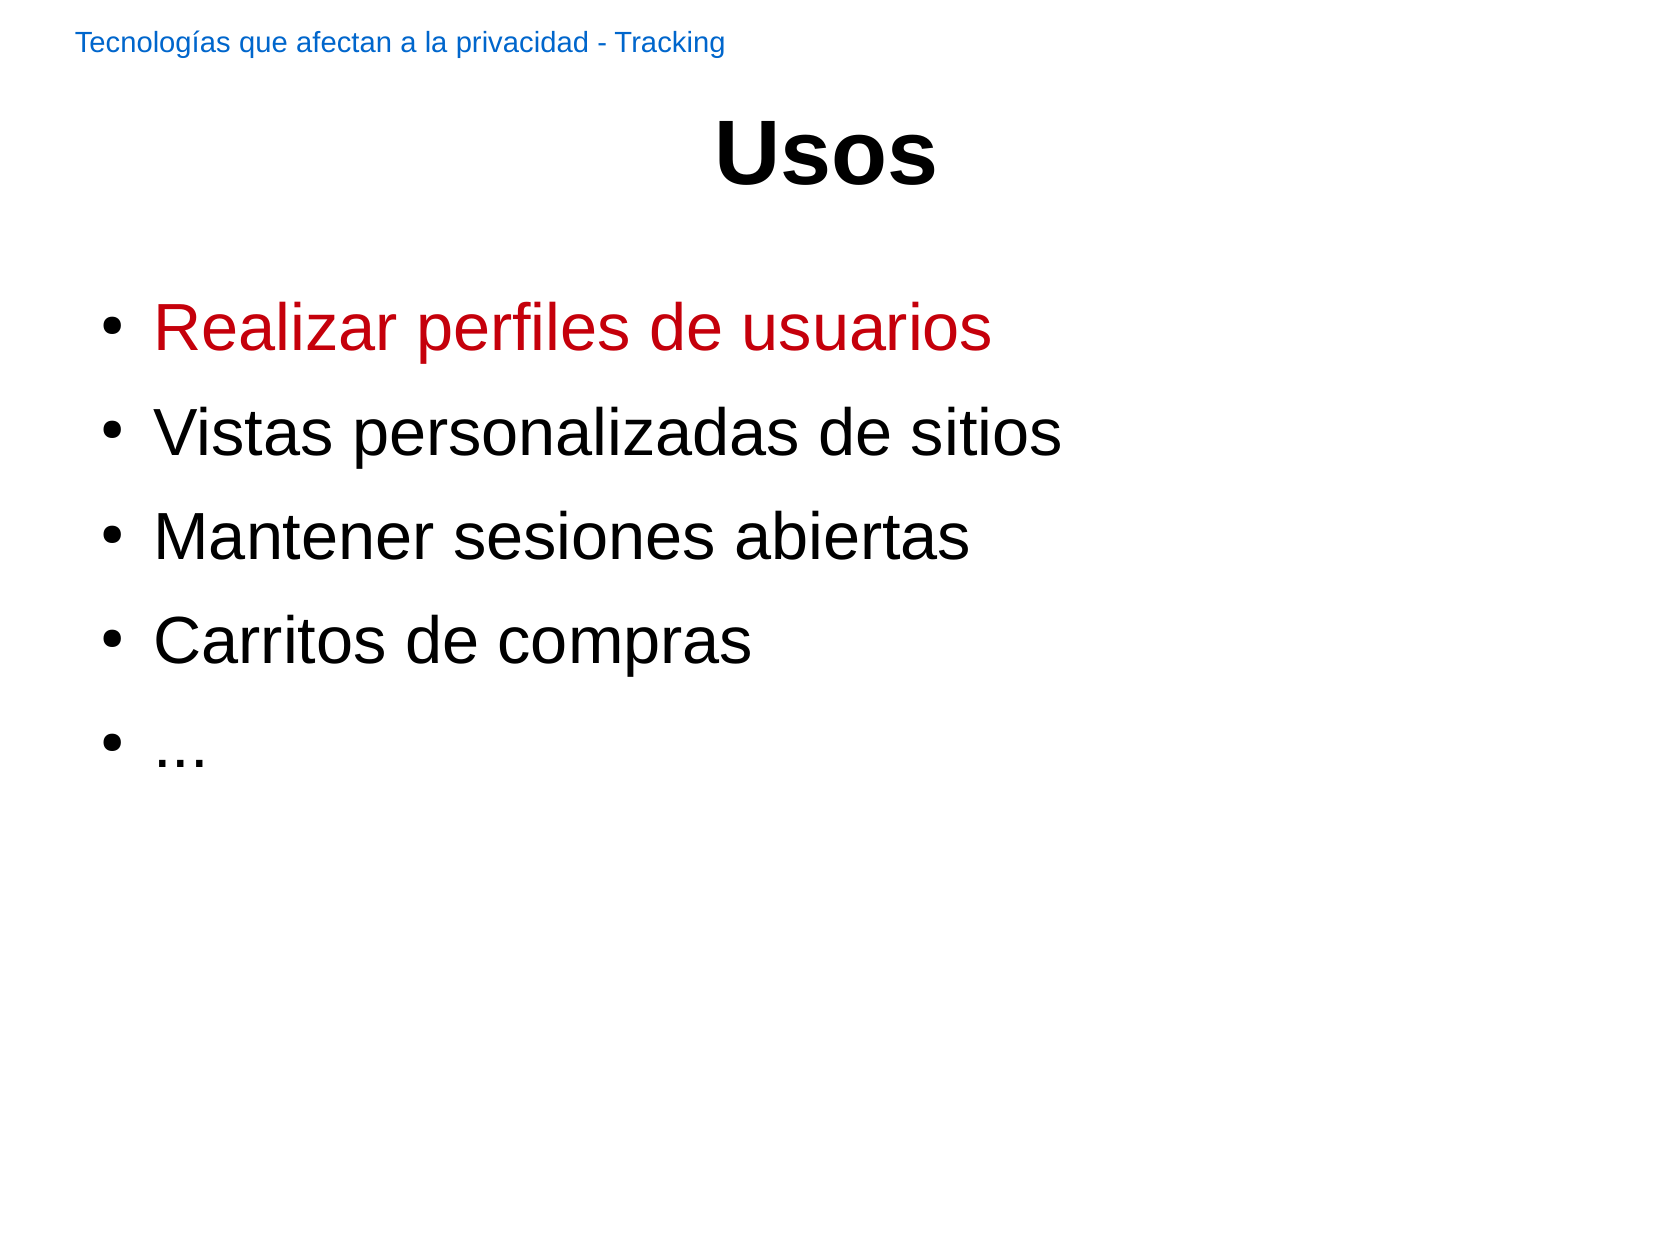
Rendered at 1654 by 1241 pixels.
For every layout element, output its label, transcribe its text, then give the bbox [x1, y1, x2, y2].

list Realizar perfiles de usuarios Vistas personalizadas de sitios Mantener sesiones abiertas Carritos de compras ... [82, 290, 1571, 1010]
text_box Tecnologías que afectan a la privacidad - Tracking [60, 18, 961, 66]
title Usos [82, 49, 1571, 257]
